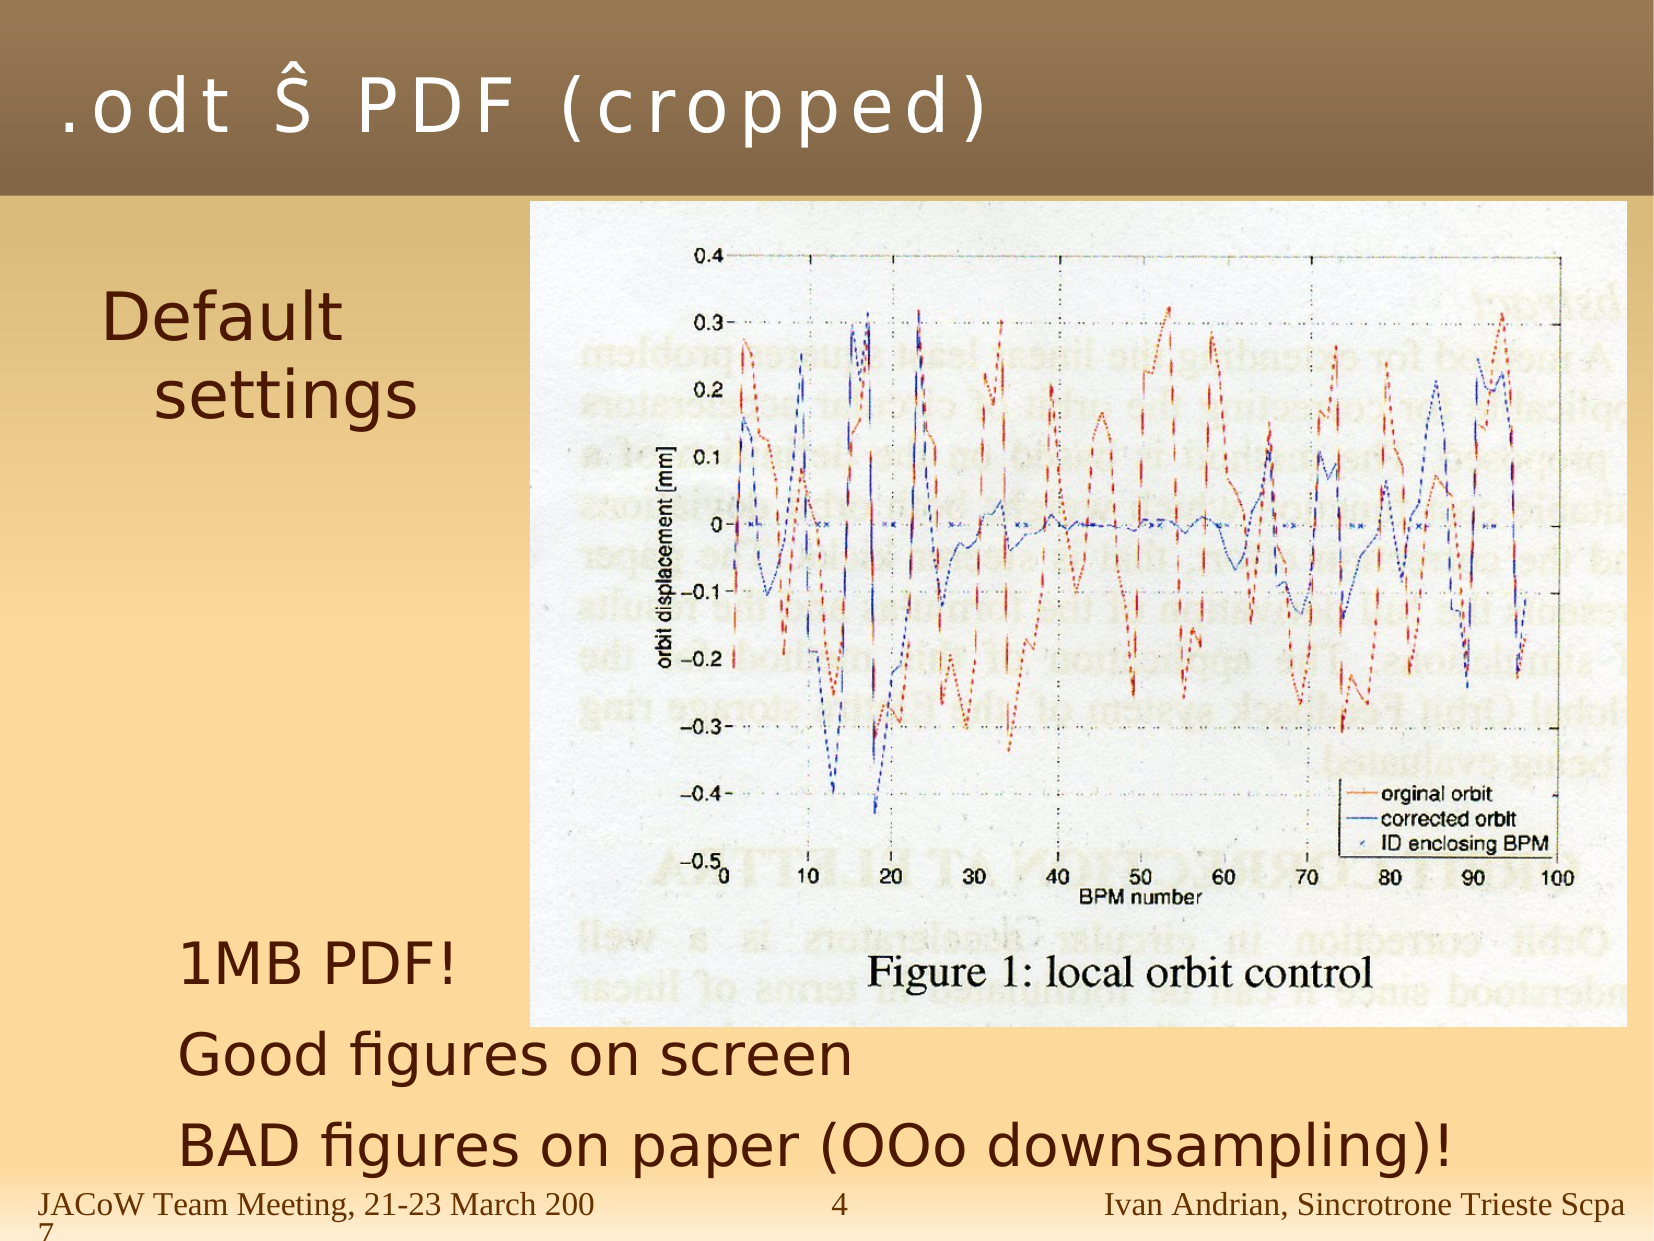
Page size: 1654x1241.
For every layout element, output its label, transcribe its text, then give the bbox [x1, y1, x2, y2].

list Default settings 1MB PDF! Good figures on screen BAD figures on paper (OOo downsampling)! [82, 278, 1571, 1181]
picture [0, 0, 1654, 1241]
title .odt Ŝ PDF (cropped) [59, 29, 1595, 178]
